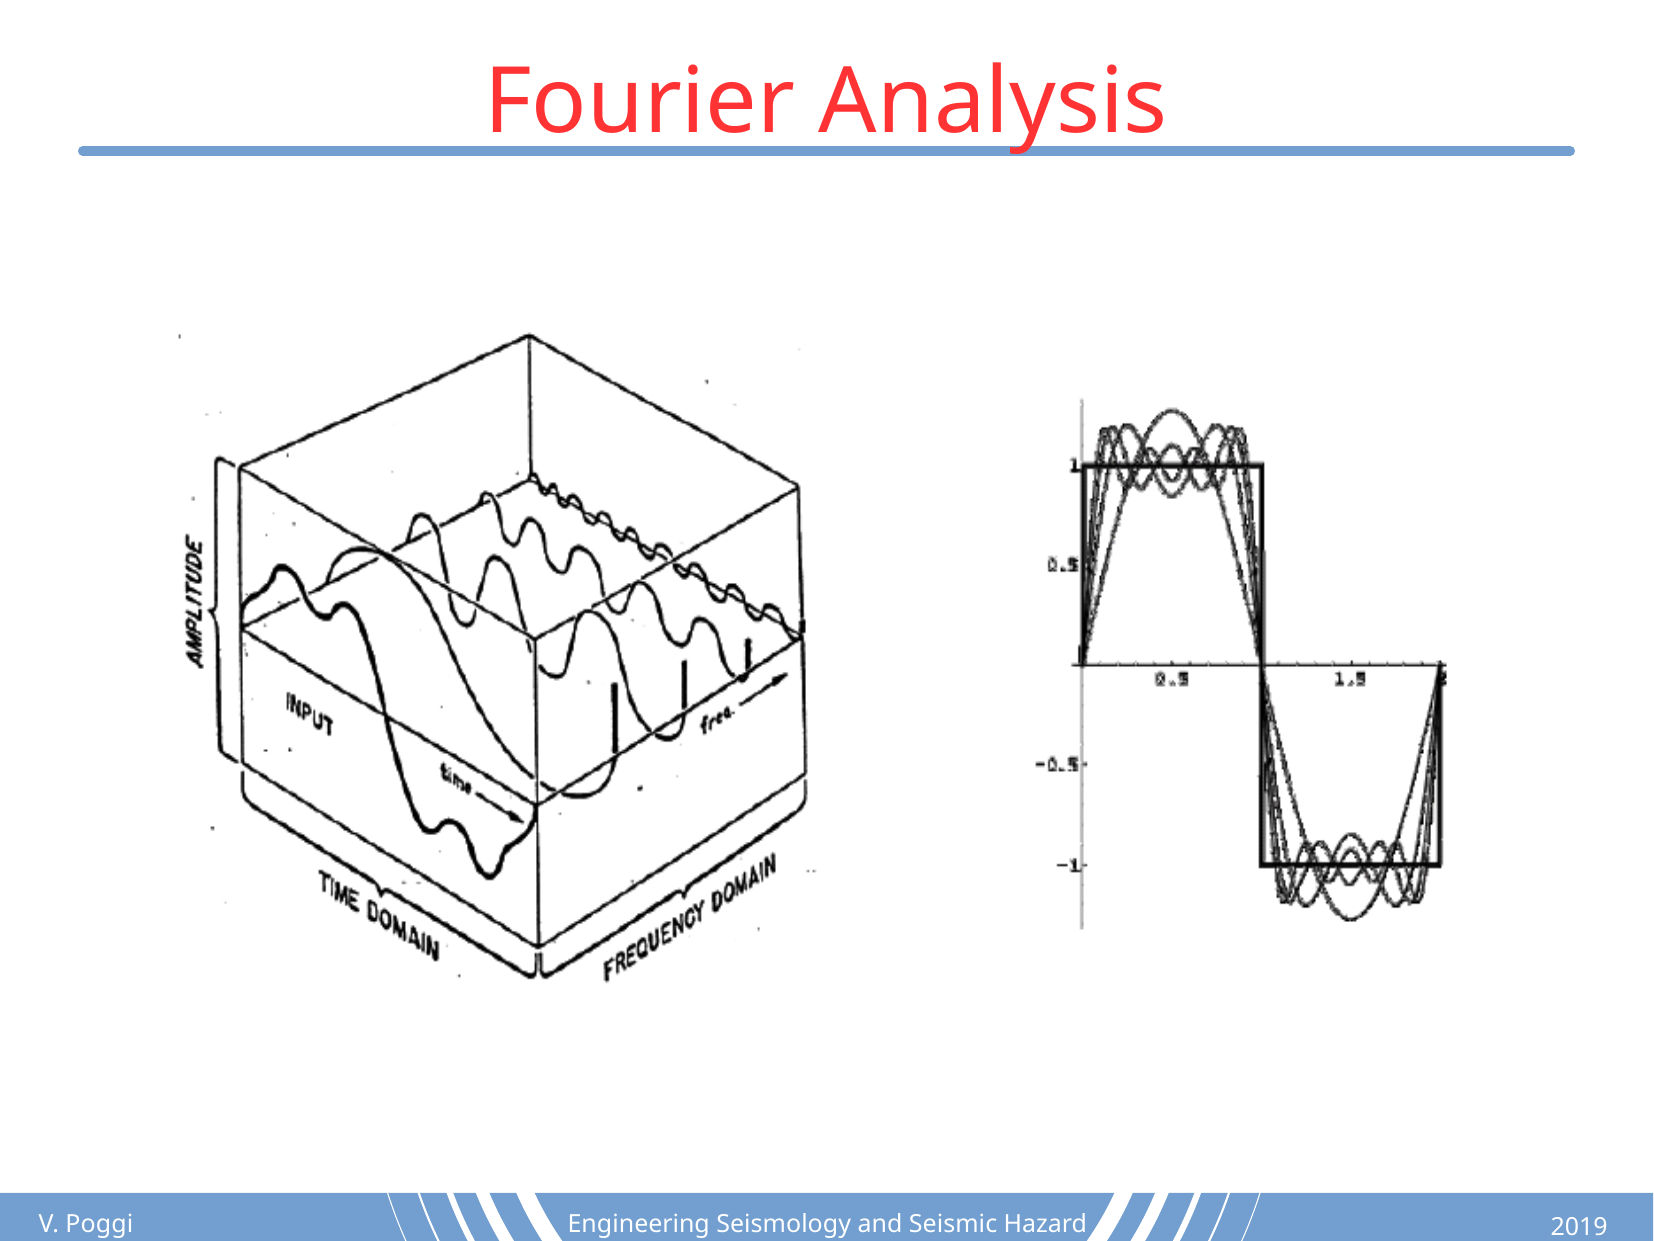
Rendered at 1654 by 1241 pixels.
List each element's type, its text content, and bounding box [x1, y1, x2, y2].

picture [165, 329, 1516, 1006]
title Fourier Analysis [82, 30, 1571, 166]
